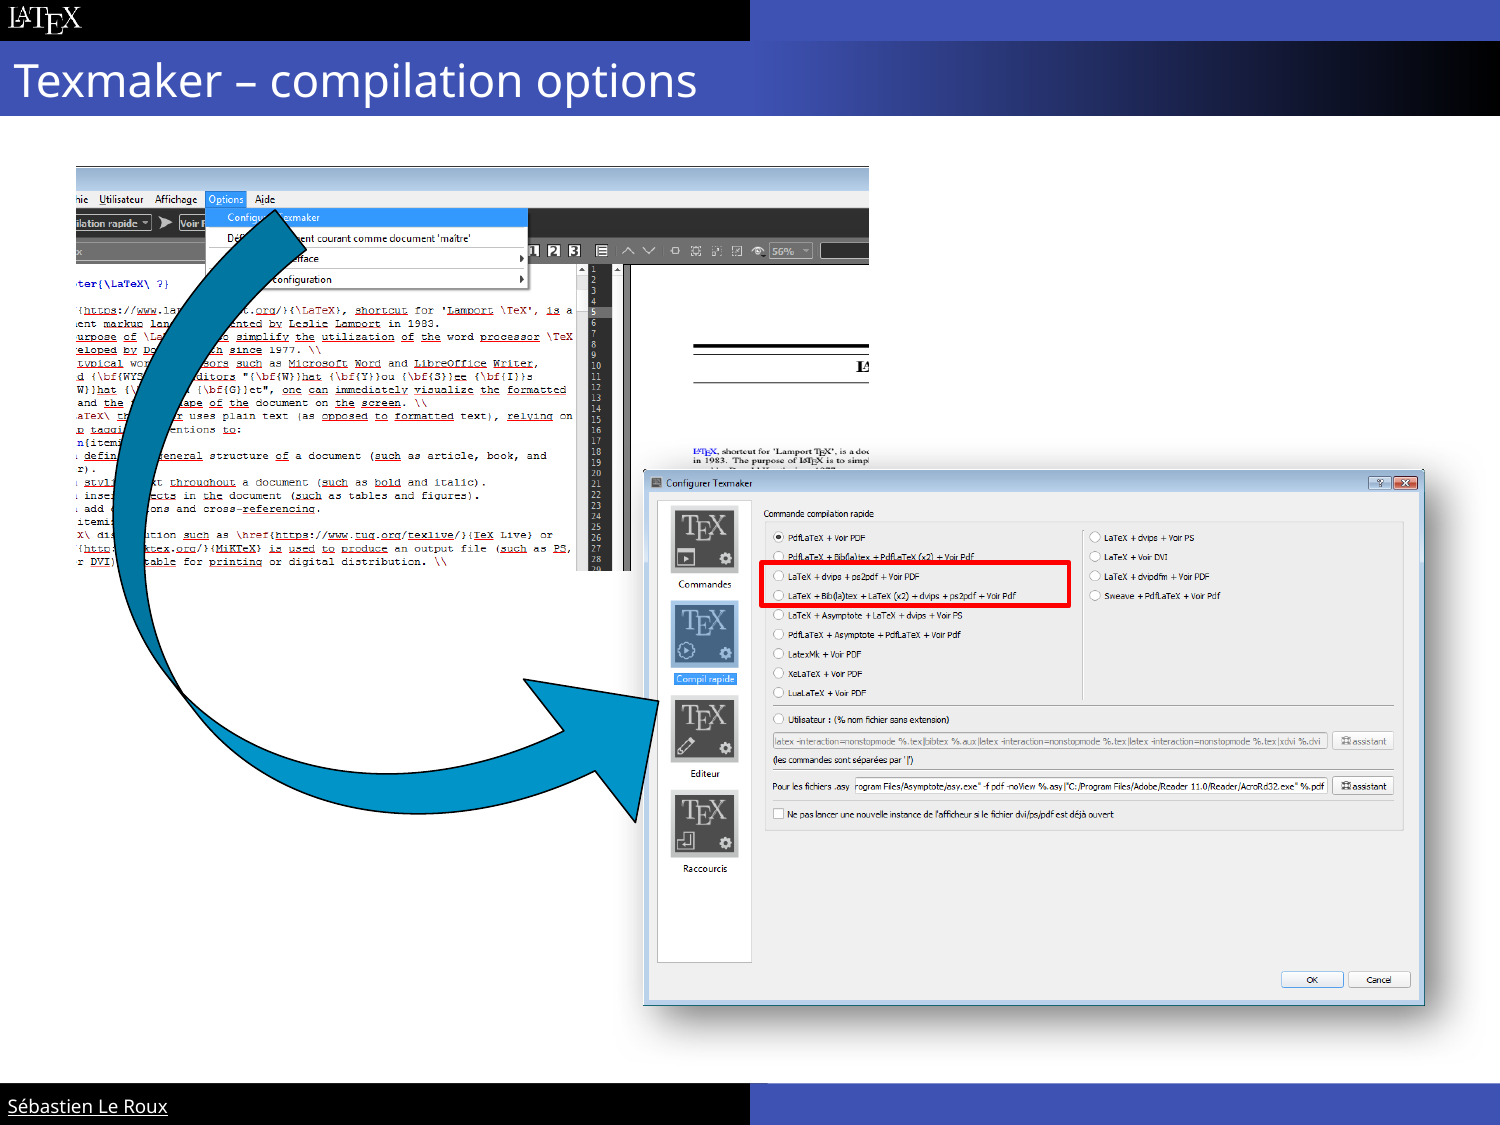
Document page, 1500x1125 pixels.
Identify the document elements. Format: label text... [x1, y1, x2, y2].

text_box [113, 209, 659, 823]
title Texmaker – compilation options [0, 41, 1500, 116]
picture [5, 3, 84, 37]
picture [76, 166, 1425, 1006]
